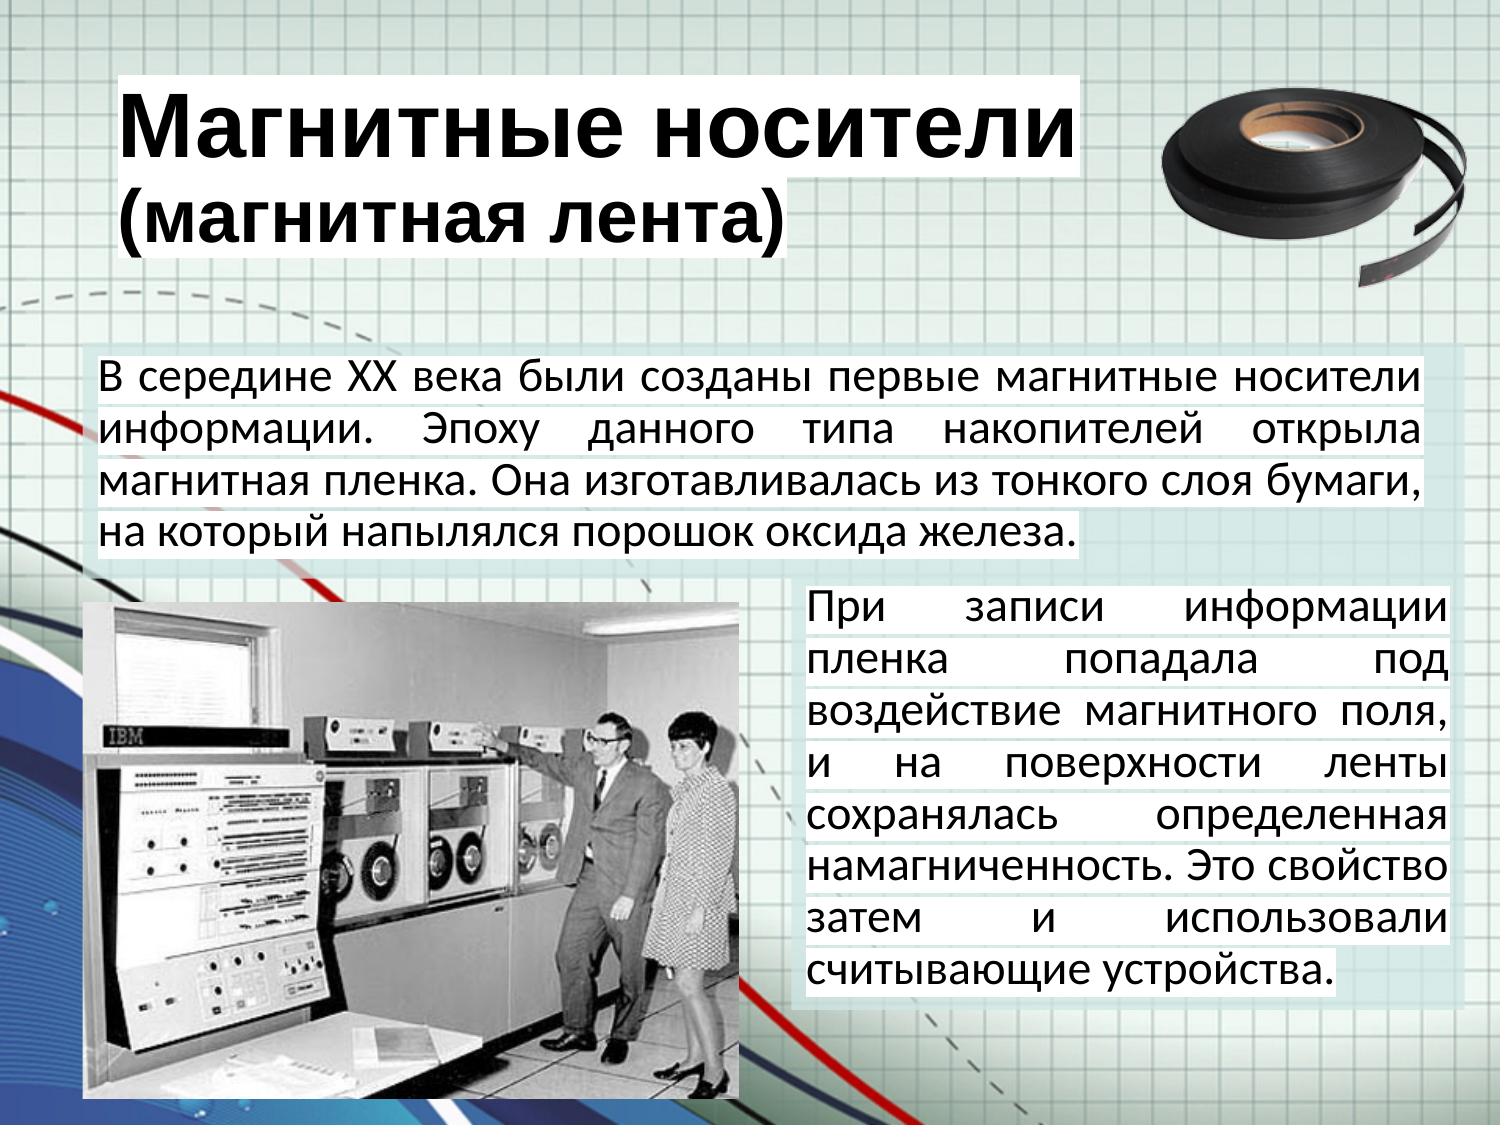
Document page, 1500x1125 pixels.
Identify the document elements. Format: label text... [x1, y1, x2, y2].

title Магнитные носители (магнитная лента) [103, 59, 1133, 278]
picture [0, 0, 1500, 1125]
list В середине XX века были созданы первые магнитные носители информации. Эпоху данного типа накопителей открыла магнитная пленка. Она изготавливалась из тонкого слоя бумаги, на который напылялся порошок оксида железа. [82, 342, 1465, 579]
list При записи информации пленка попадала под воздействие магнитного поля, и на поверхности ленты сохранялась определенная намагниченность. Это свойство затем и использовали считывающие устройства. [791, 572, 1465, 1010]
